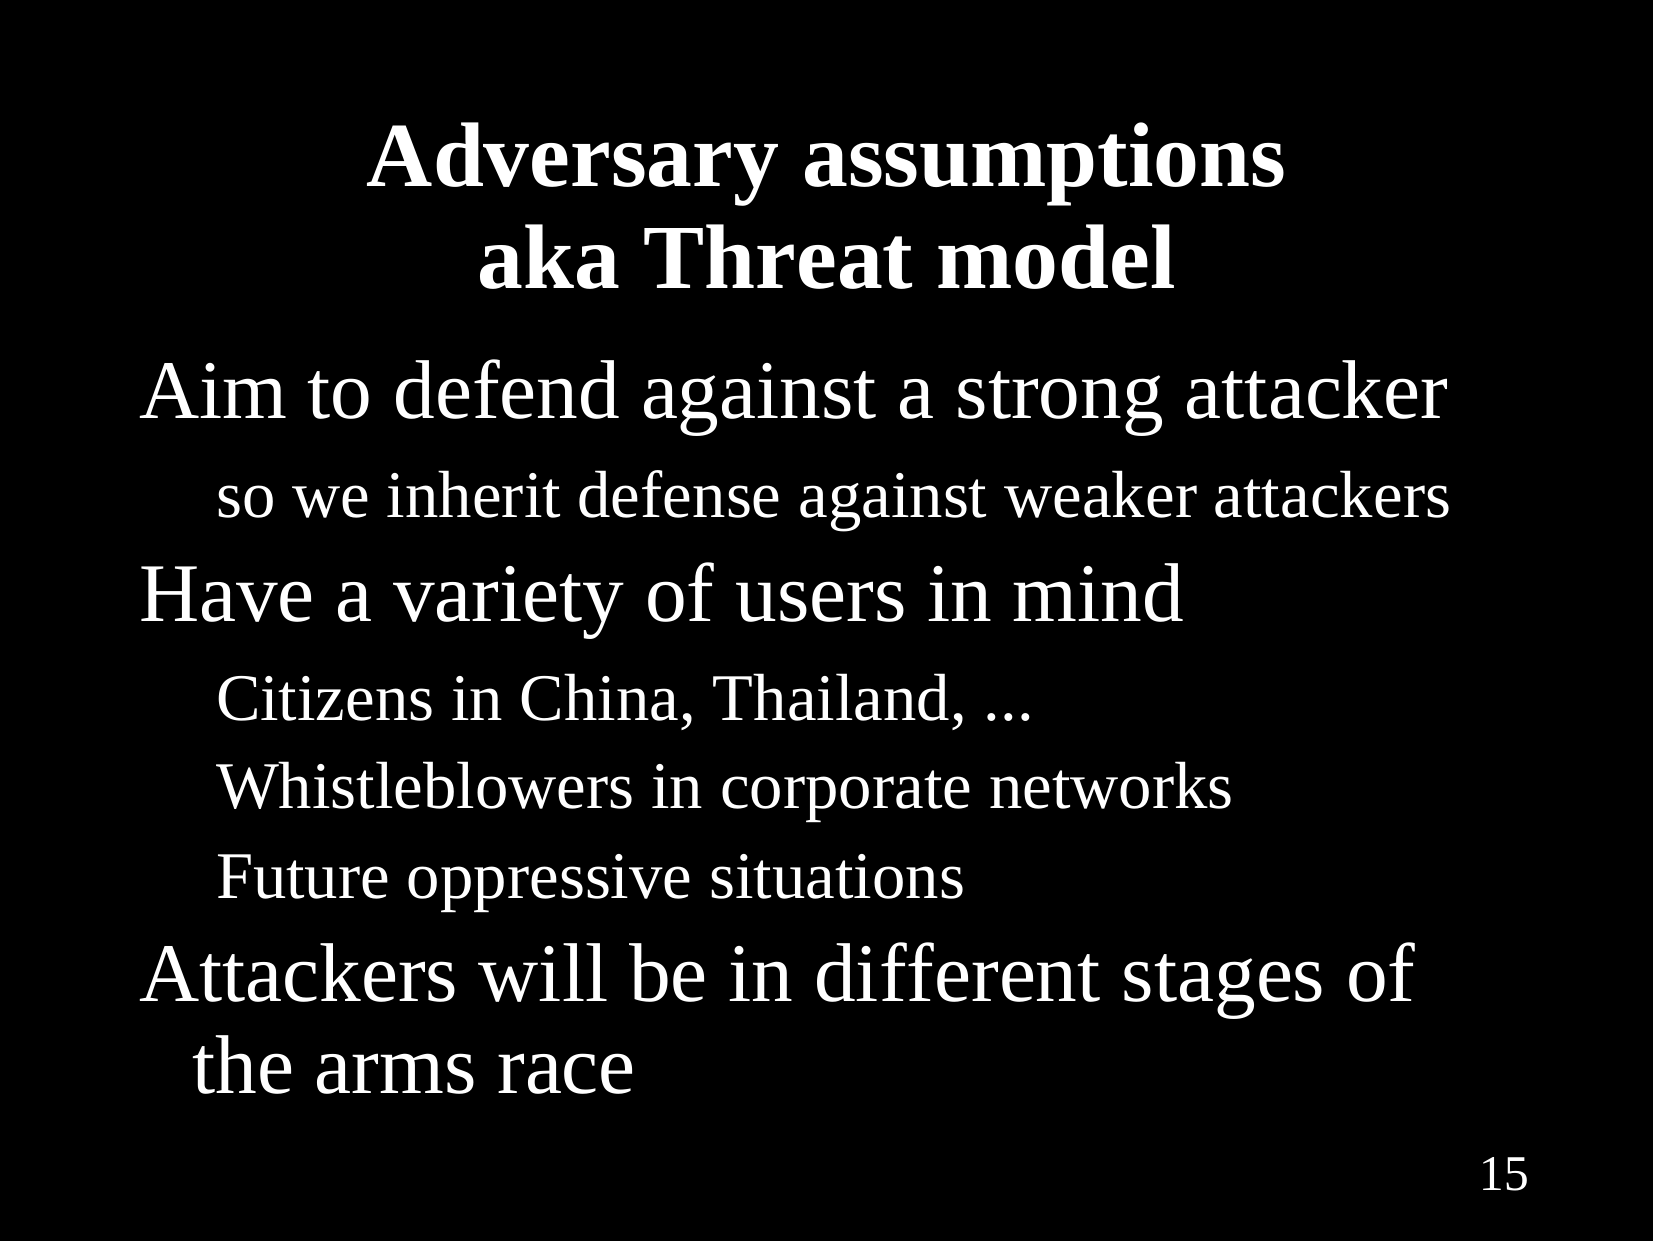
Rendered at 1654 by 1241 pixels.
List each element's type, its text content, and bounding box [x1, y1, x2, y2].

title Adversary assumptions aka Threat model [121, 68, 1534, 344]
list Aim to defend against a strong attacker so we inherit defense against weaker attackers Have a variety of users in mind Citizens in China, Thailand, ... Whistleblowers in corporate networks Future oppressive situations Attackers will be in different stages of the arms race [121, 344, 1534, 1173]
